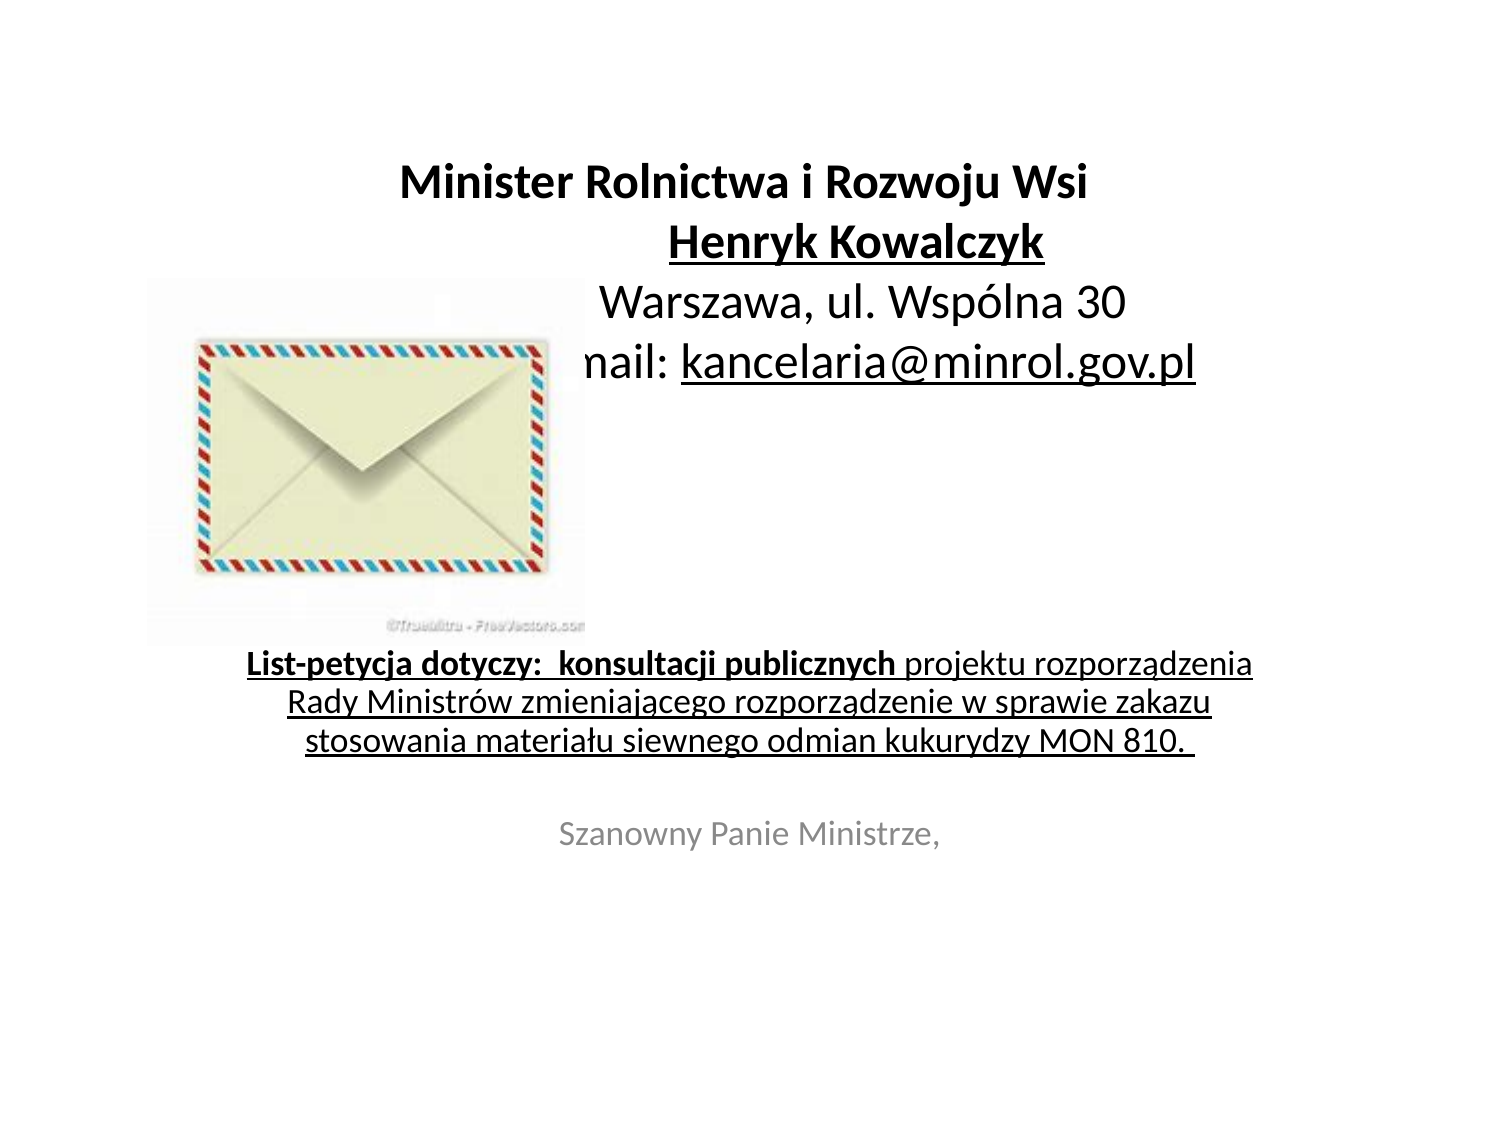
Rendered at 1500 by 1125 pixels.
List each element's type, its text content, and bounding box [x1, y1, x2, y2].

title Minister Rolnictwa i Rozwoju Wsi Henryk Kowalczyk Warszawa, ul. Wspólna 30 e-mail: kancelaria@minrol.gov.pl [112, 66, 1388, 591]
picture [147, 278, 585, 646]
subtitle List-petycja dotyczy: konsultacji publicznych projektu rozporządzenia Rady Ministrów zmieniającego rozporządzenie w sprawie zakazu stosowania materiału siewnego odmian kukurydzy MON 810. Szanowny Panie Ministrze, [225, 637, 1276, 925]
